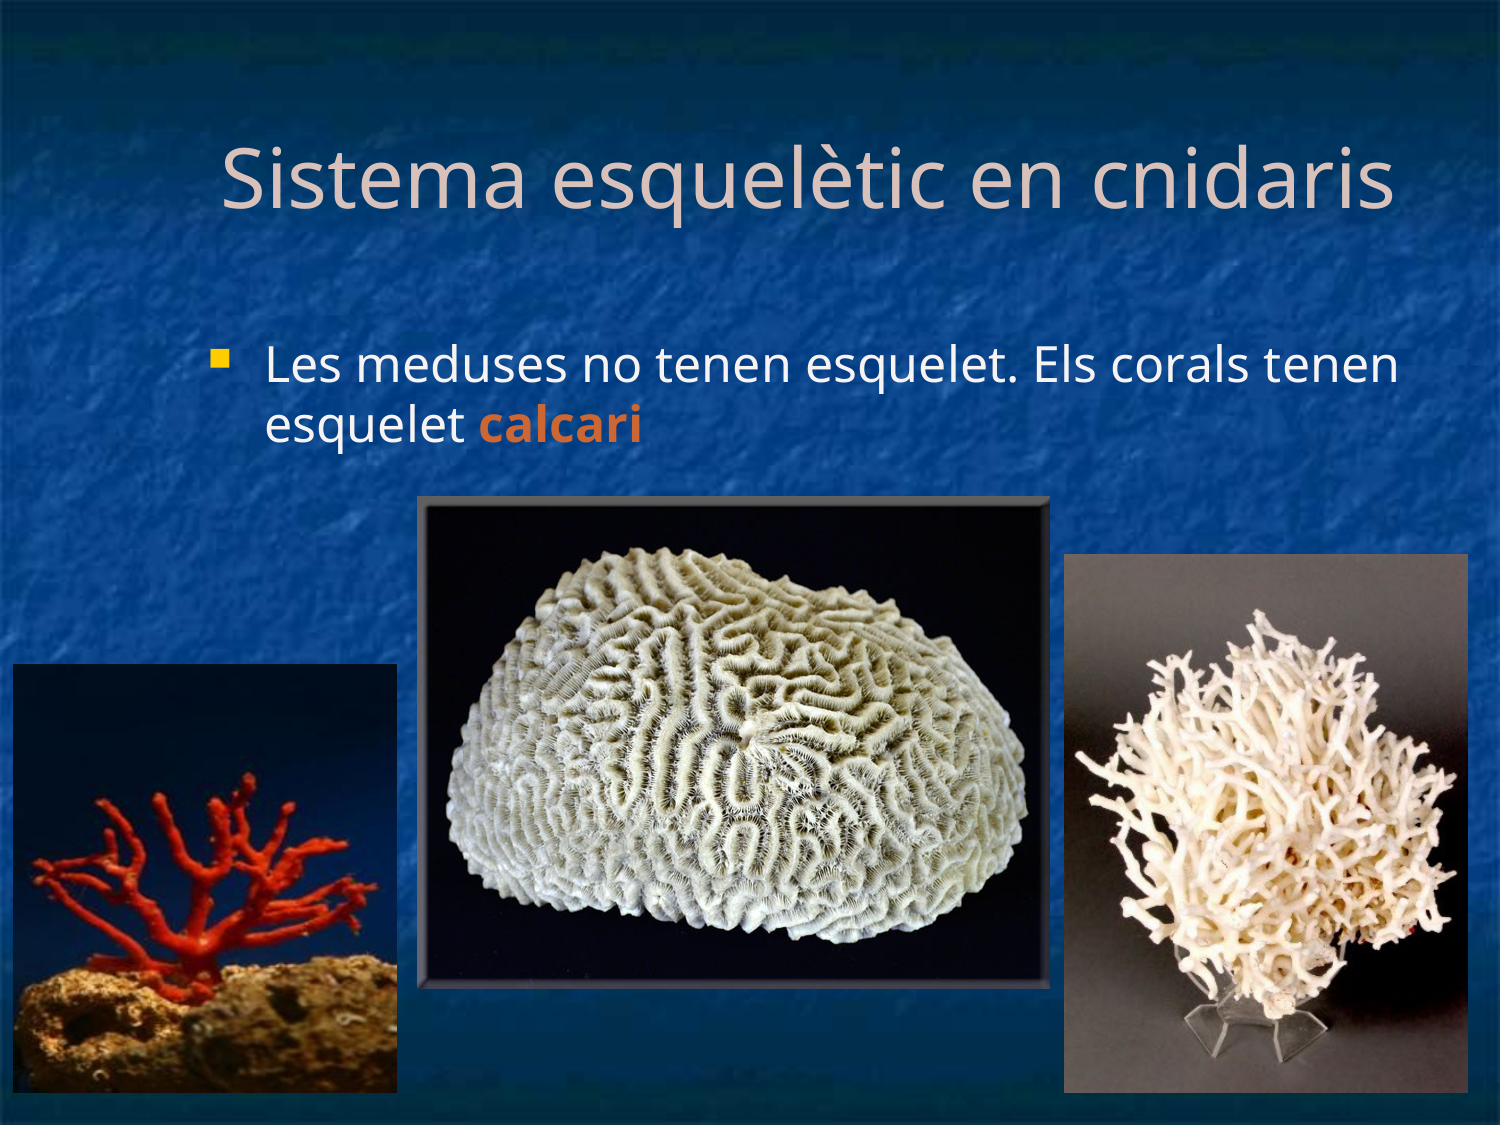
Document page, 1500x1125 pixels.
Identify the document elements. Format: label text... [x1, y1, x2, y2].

picture [0, 0, 1500, 1125]
list Les meduses no tenen esquelet. Els corals tenen esquelet calcari [75, 324, 1426, 1036]
title Sistema esquelètic en cnidaris [75, 57, 1426, 293]
